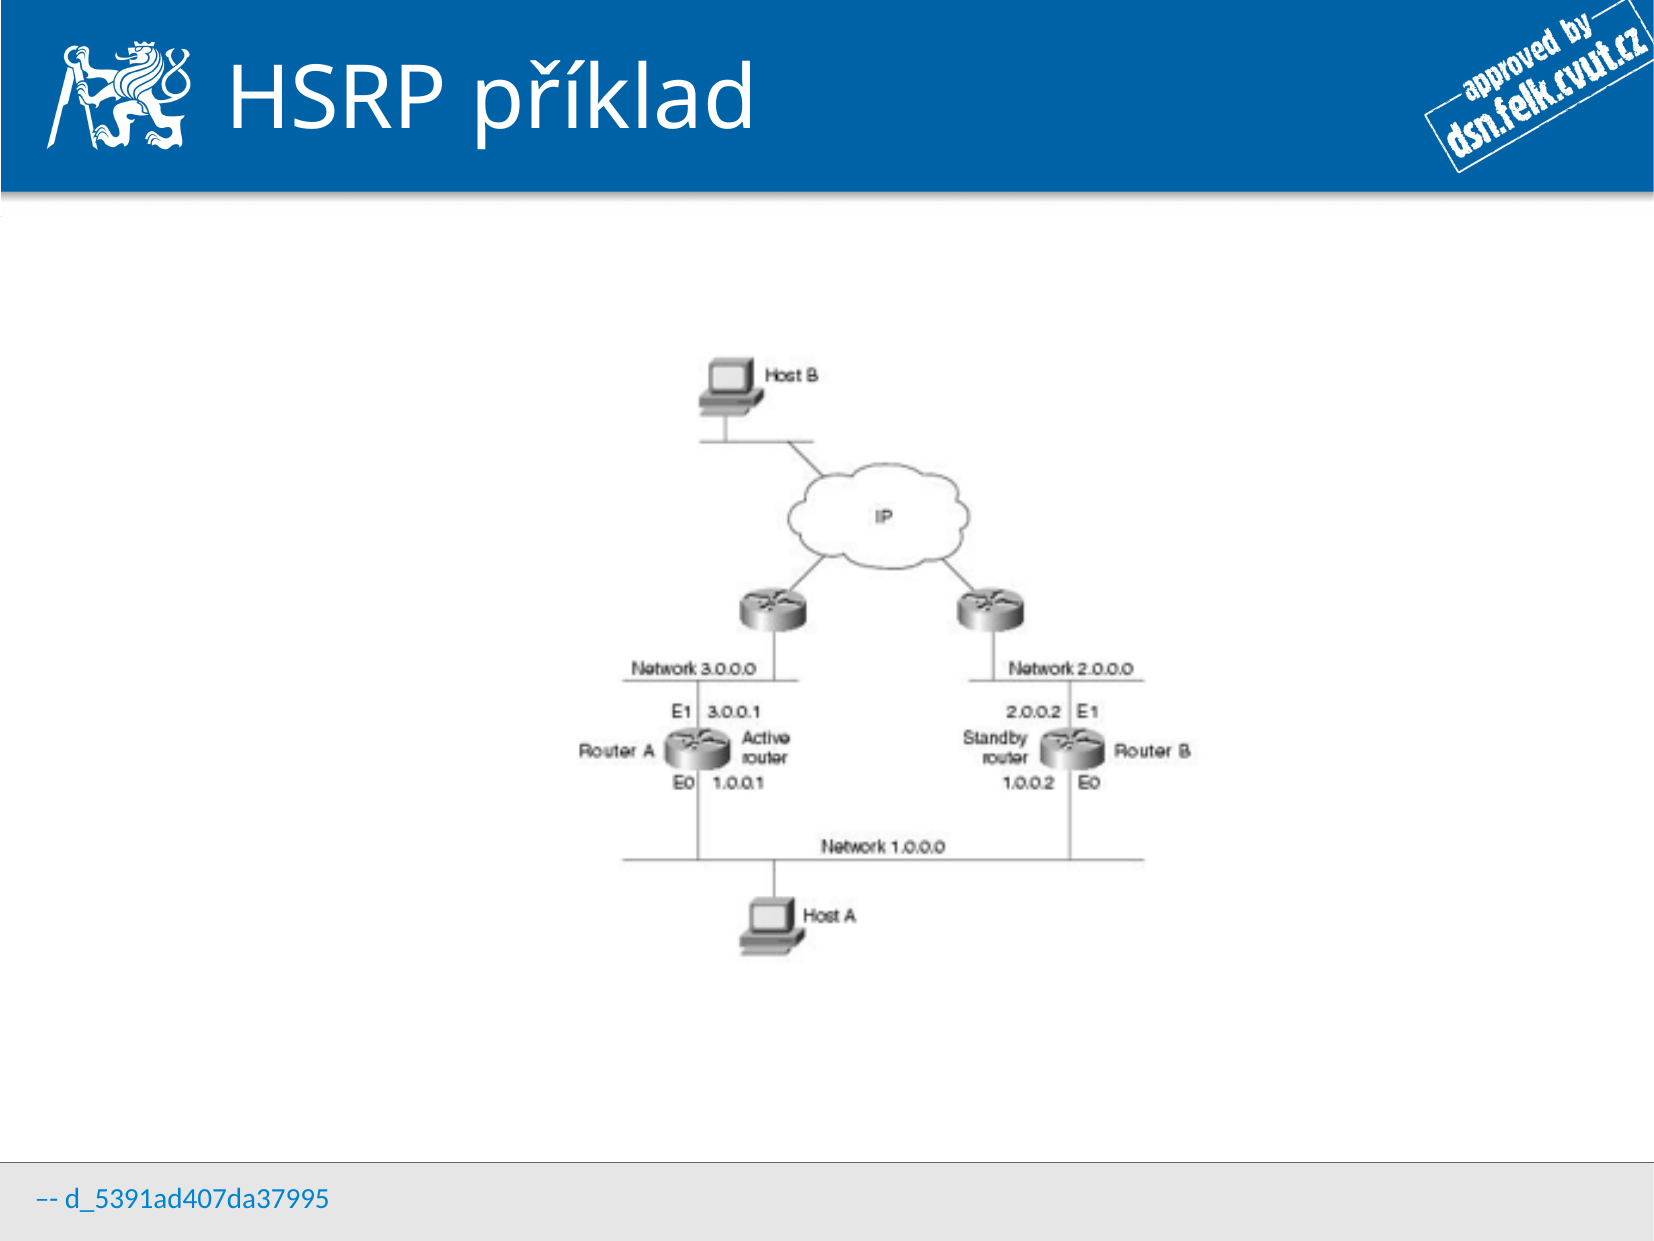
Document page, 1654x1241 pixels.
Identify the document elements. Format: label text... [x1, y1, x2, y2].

picture [1, 0, 1654, 217]
title HSRP příklad [225, 0, 1426, 188]
picture [566, 344, 1201, 969]
